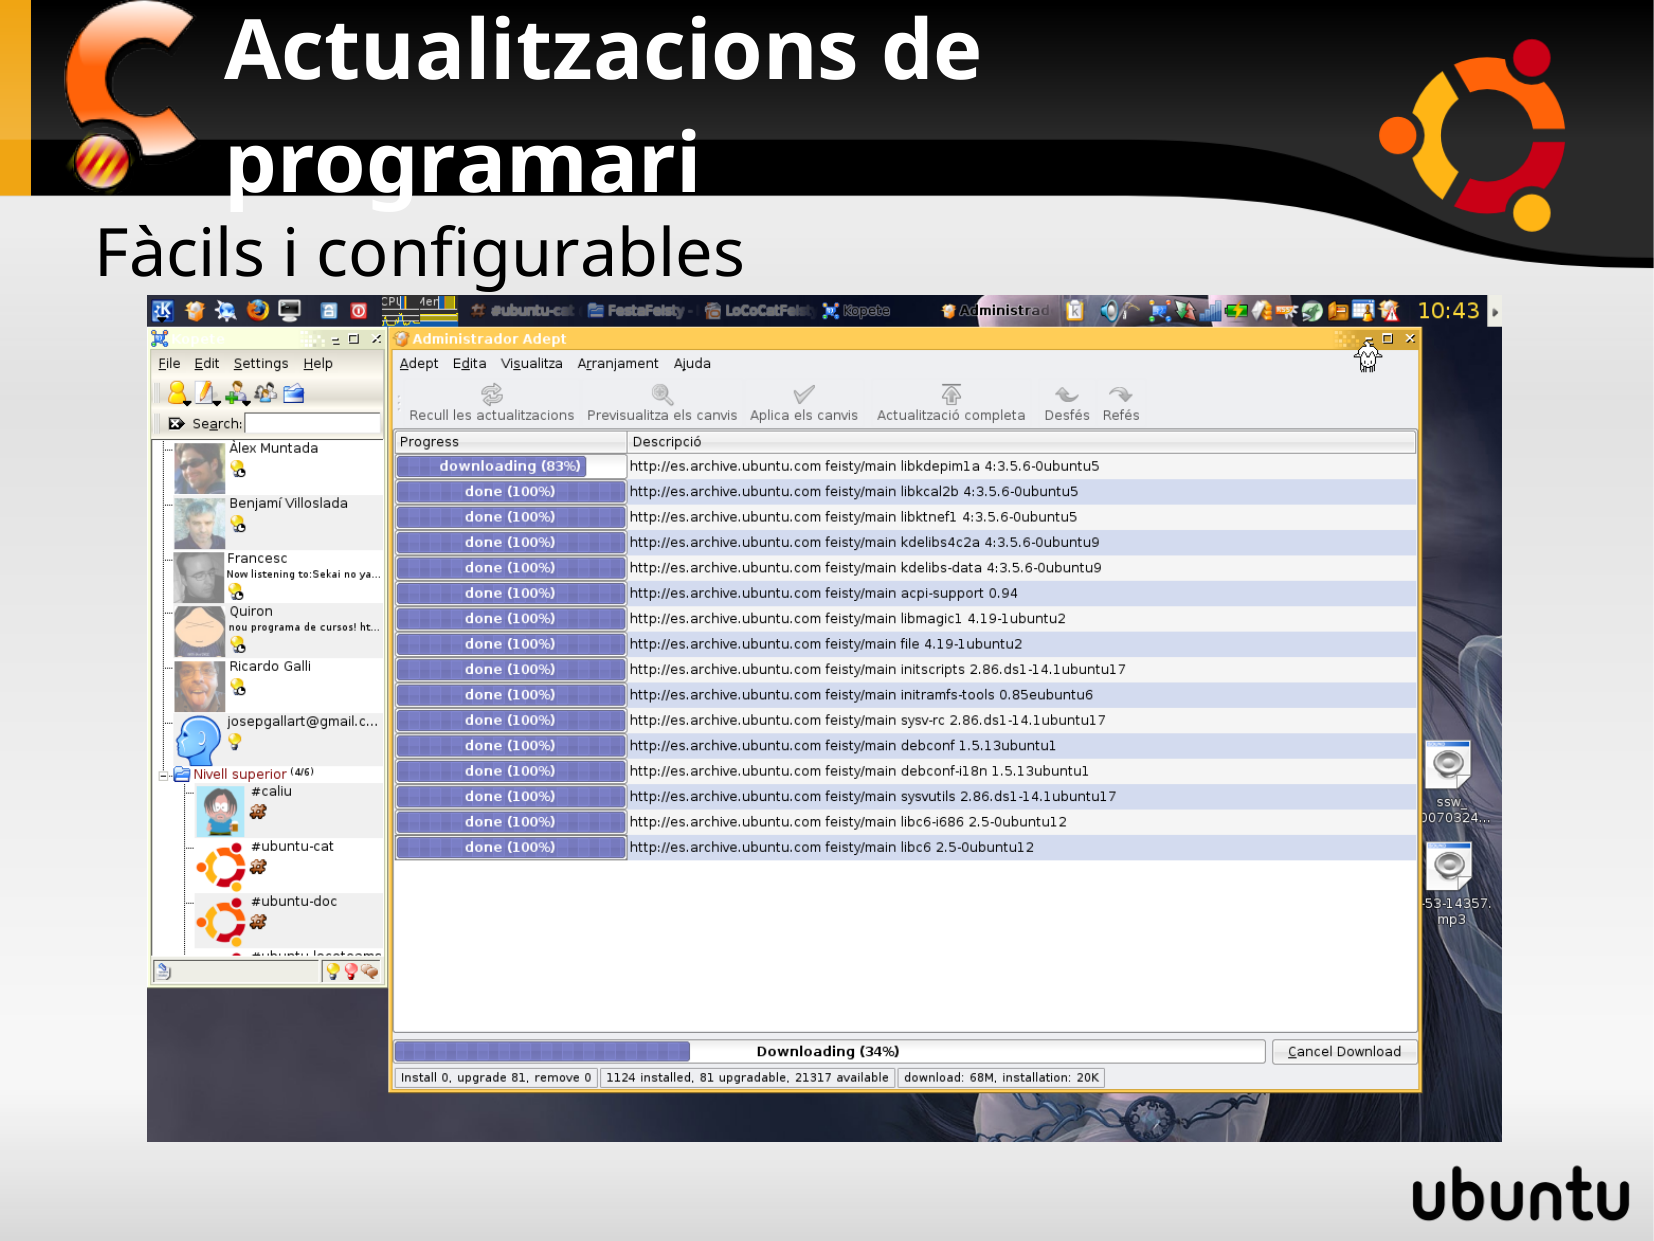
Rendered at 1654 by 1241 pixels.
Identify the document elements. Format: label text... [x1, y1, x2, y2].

picture [0, 0, 1654, 1241]
subtitle Fàcils i configurables [59, 206, 1548, 296]
title Actualitzacions de programari [76, 0, 1565, 208]
